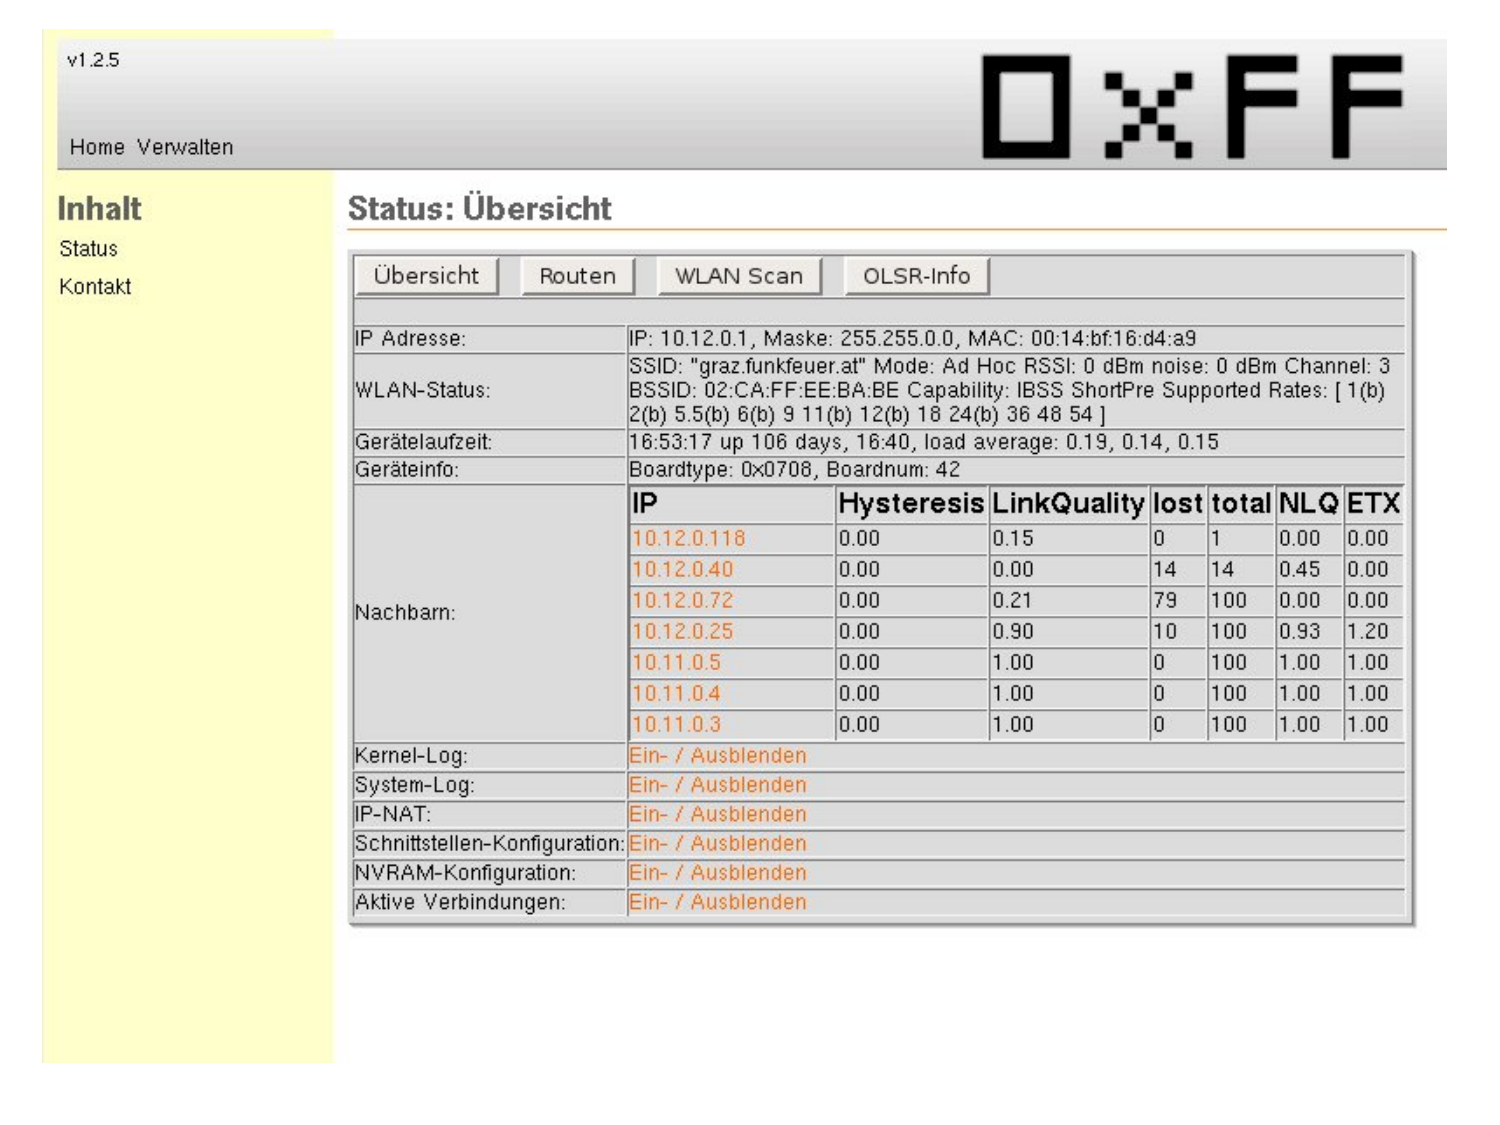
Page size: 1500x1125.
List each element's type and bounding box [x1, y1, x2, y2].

picture [42, 29, 1447, 1063]
